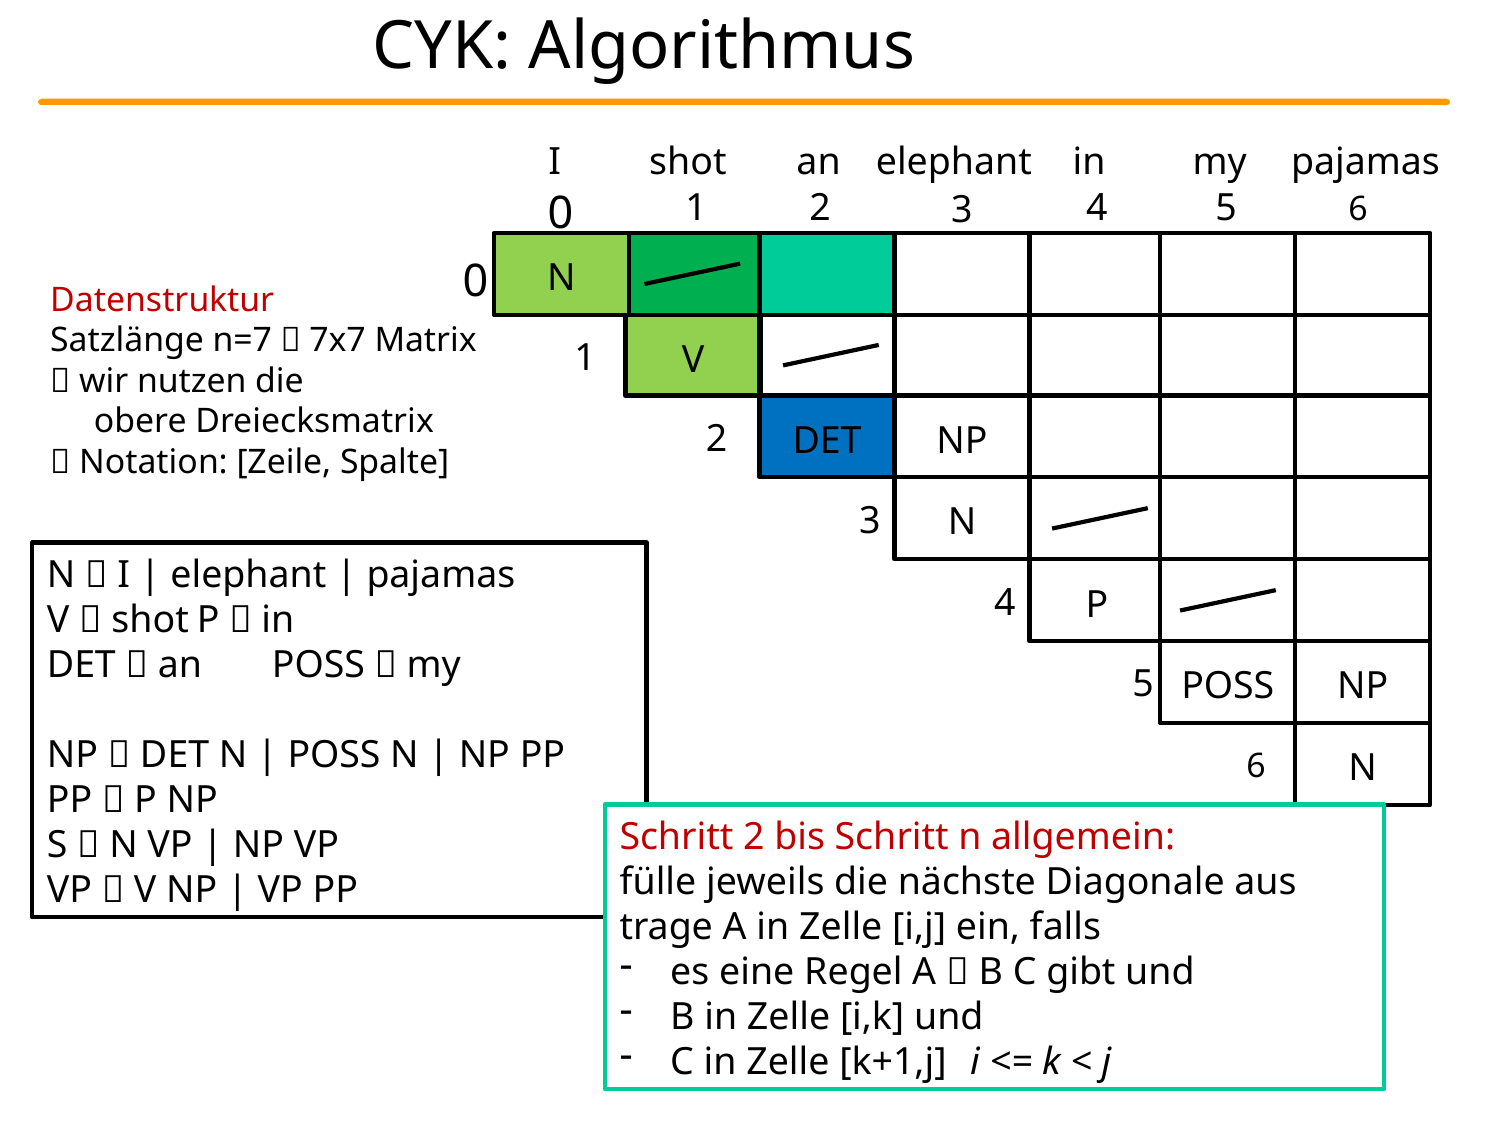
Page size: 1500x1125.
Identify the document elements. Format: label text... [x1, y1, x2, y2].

text_box NP [1295, 641, 1431, 722]
text_box NP [894, 395, 1029, 477]
text_box 1 [574, 332, 596, 379]
text_box shot [649, 137, 727, 183]
text_box Datenstruktur Satzlänge n=7  7x7 Matrix  wir nutzen die obere Dreiecksmatrix  Notation: [Zeile, Spalte] [35, 270, 504, 488]
text_box an [796, 137, 841, 183]
text_box 4 [994, 577, 1016, 623]
text_box V [625, 314, 757, 396]
text_box I [548, 137, 562, 183]
text_box 3 [951, 185, 973, 231]
title CYK: Algorithmus [0, 0, 1288, 127]
text_box 3 [859, 495, 881, 541]
text_box DET [759, 395, 894, 478]
text_box 1 [685, 183, 707, 229]
text_box 6 [1348, 186, 1378, 228]
text_box 6 [1246, 743, 1276, 784]
text_box 5 [1215, 183, 1237, 229]
text_box POSS [1160, 641, 1295, 724]
text_box Schritt 2 bis Schritt n allgemein: fülle jeweils die nächste Diagonale aus trage A in Zelle [i,j] ein, falls es eine Regel A  B C gibt und B in Zelle [i,k] und C in Zelle [k+1,j] i <= k < j [604, 804, 1385, 1090]
text_box N [493, 232, 628, 315]
text_box 0 [547, 183, 574, 238]
text_box elephant [875, 137, 1032, 183]
text_box 4 [1086, 183, 1108, 229]
text_box pajamas [1291, 137, 1440, 183]
text_box pajamas [1297, 156, 1309, 172]
text_box 2 [809, 183, 831, 229]
text_box elephant [933, 156, 945, 172]
text_box N [894, 477, 1029, 560]
text_box P [1029, 559, 1160, 642]
text_box 2 [705, 413, 728, 459]
text_box N [1294, 722, 1431, 805]
text_box in [1072, 137, 1106, 183]
text_box my [1192, 137, 1247, 183]
text_box 0 [462, 251, 489, 270]
text_box N  I | elephant | pajamas V  shot P  in DET  an POSS  my NP  DET N | POSS N | NP PP PP  P NP S  N VP | NP VP VP  V NP | VP PP [32, 542, 647, 918]
text_box [628, 232, 1431, 641]
text_box 5 [1132, 659, 1154, 705]
